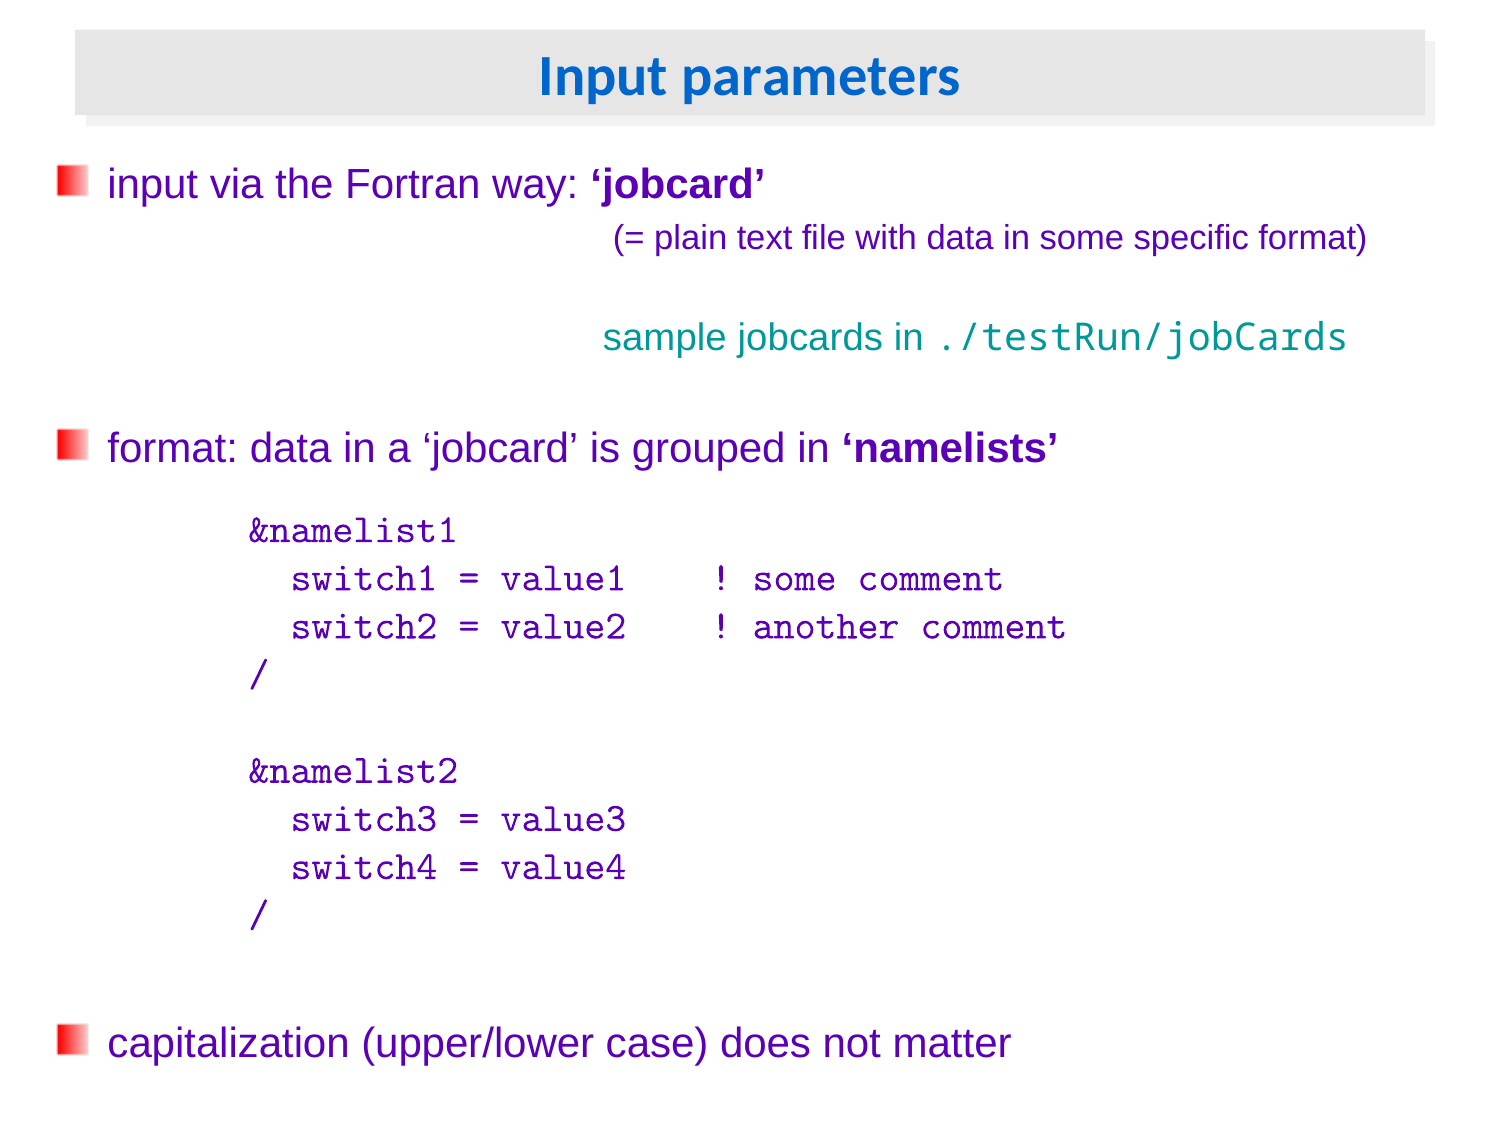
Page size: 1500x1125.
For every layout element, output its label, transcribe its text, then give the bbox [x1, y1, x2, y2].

list input via the Fortran way: ‘jobcard’ (= plain text file with data in some specific format) sample jobcards in ./testRun/jobCards format: data in a ‘jobcard’ is grouped in ‘namelists’ capitalization (upper/lower case) does not matter [41, 148, 1459, 1093]
text_box [248, 517, 1068, 931]
title Input parameters [75, 29, 1426, 116]
